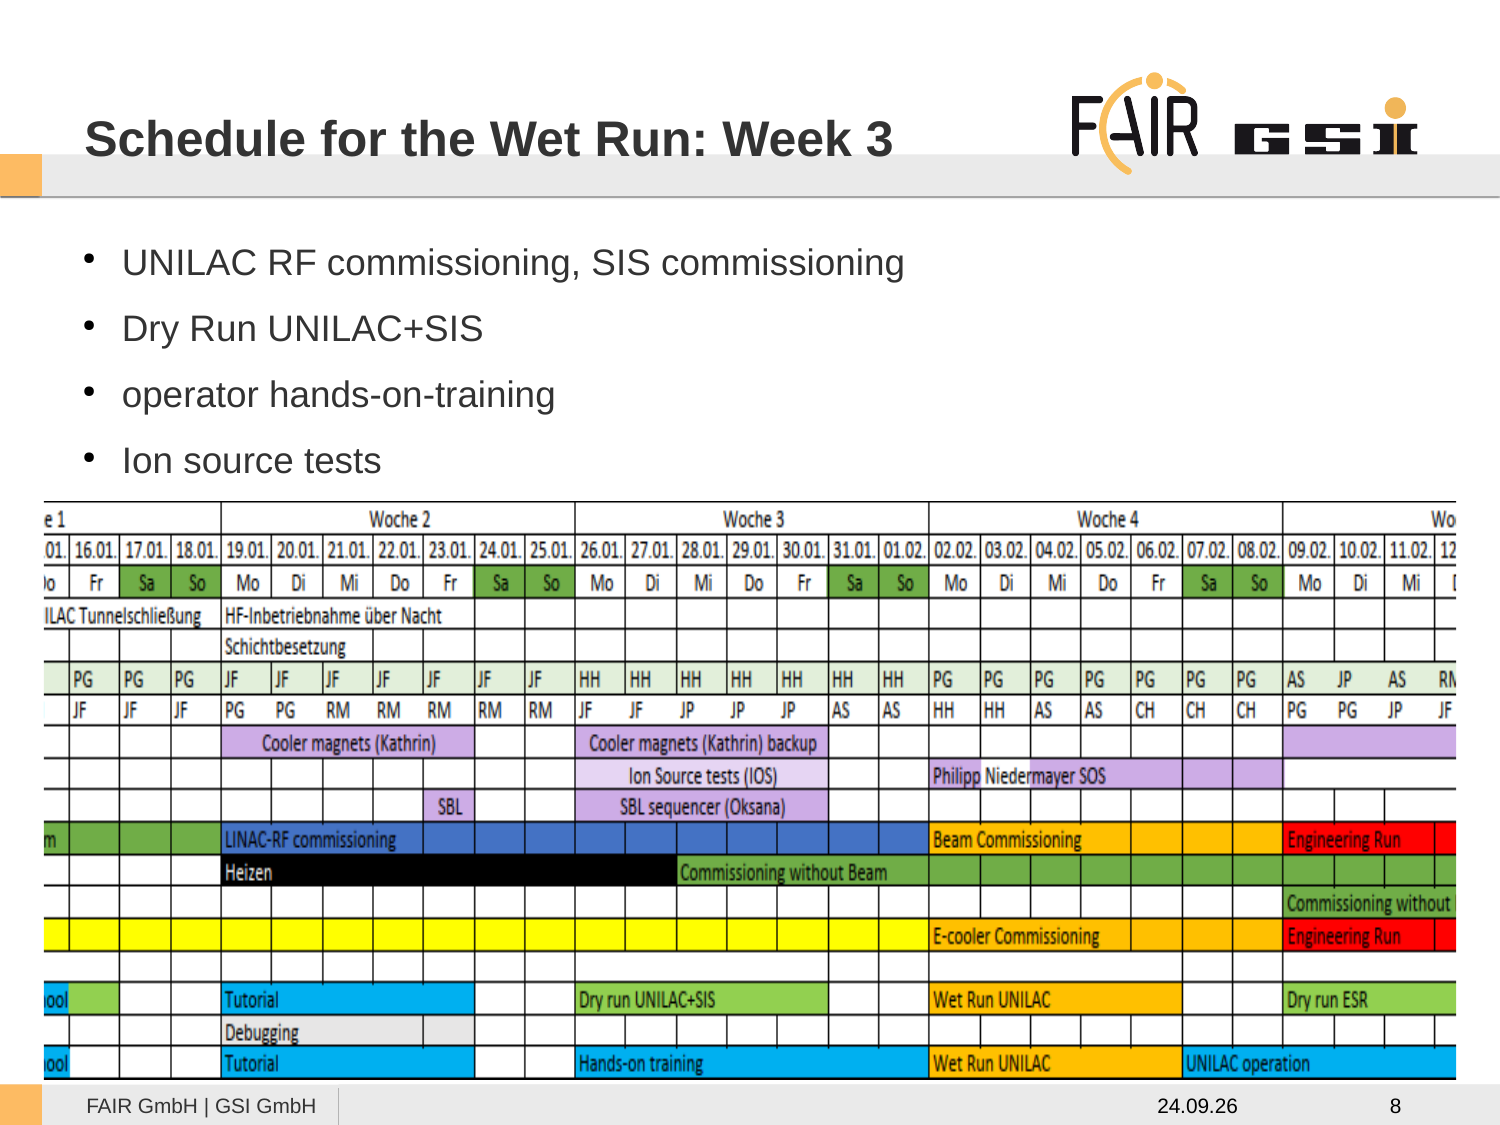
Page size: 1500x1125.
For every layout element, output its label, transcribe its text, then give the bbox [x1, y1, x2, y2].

title Schedule for the Wet Run: Week 3 [69, 44, 986, 174]
list UNILAC RF commissioning, SIS commissioning Dry Run UNILAC+SIS operator hands-on-training Ion source tests [69, 237, 1417, 484]
picture [1233, 95, 1419, 154]
picture [62, 1057, 66, 1070]
picture [62, 993, 66, 1006]
picture [1071, 70, 1199, 177]
picture [43, 501, 1457, 1080]
